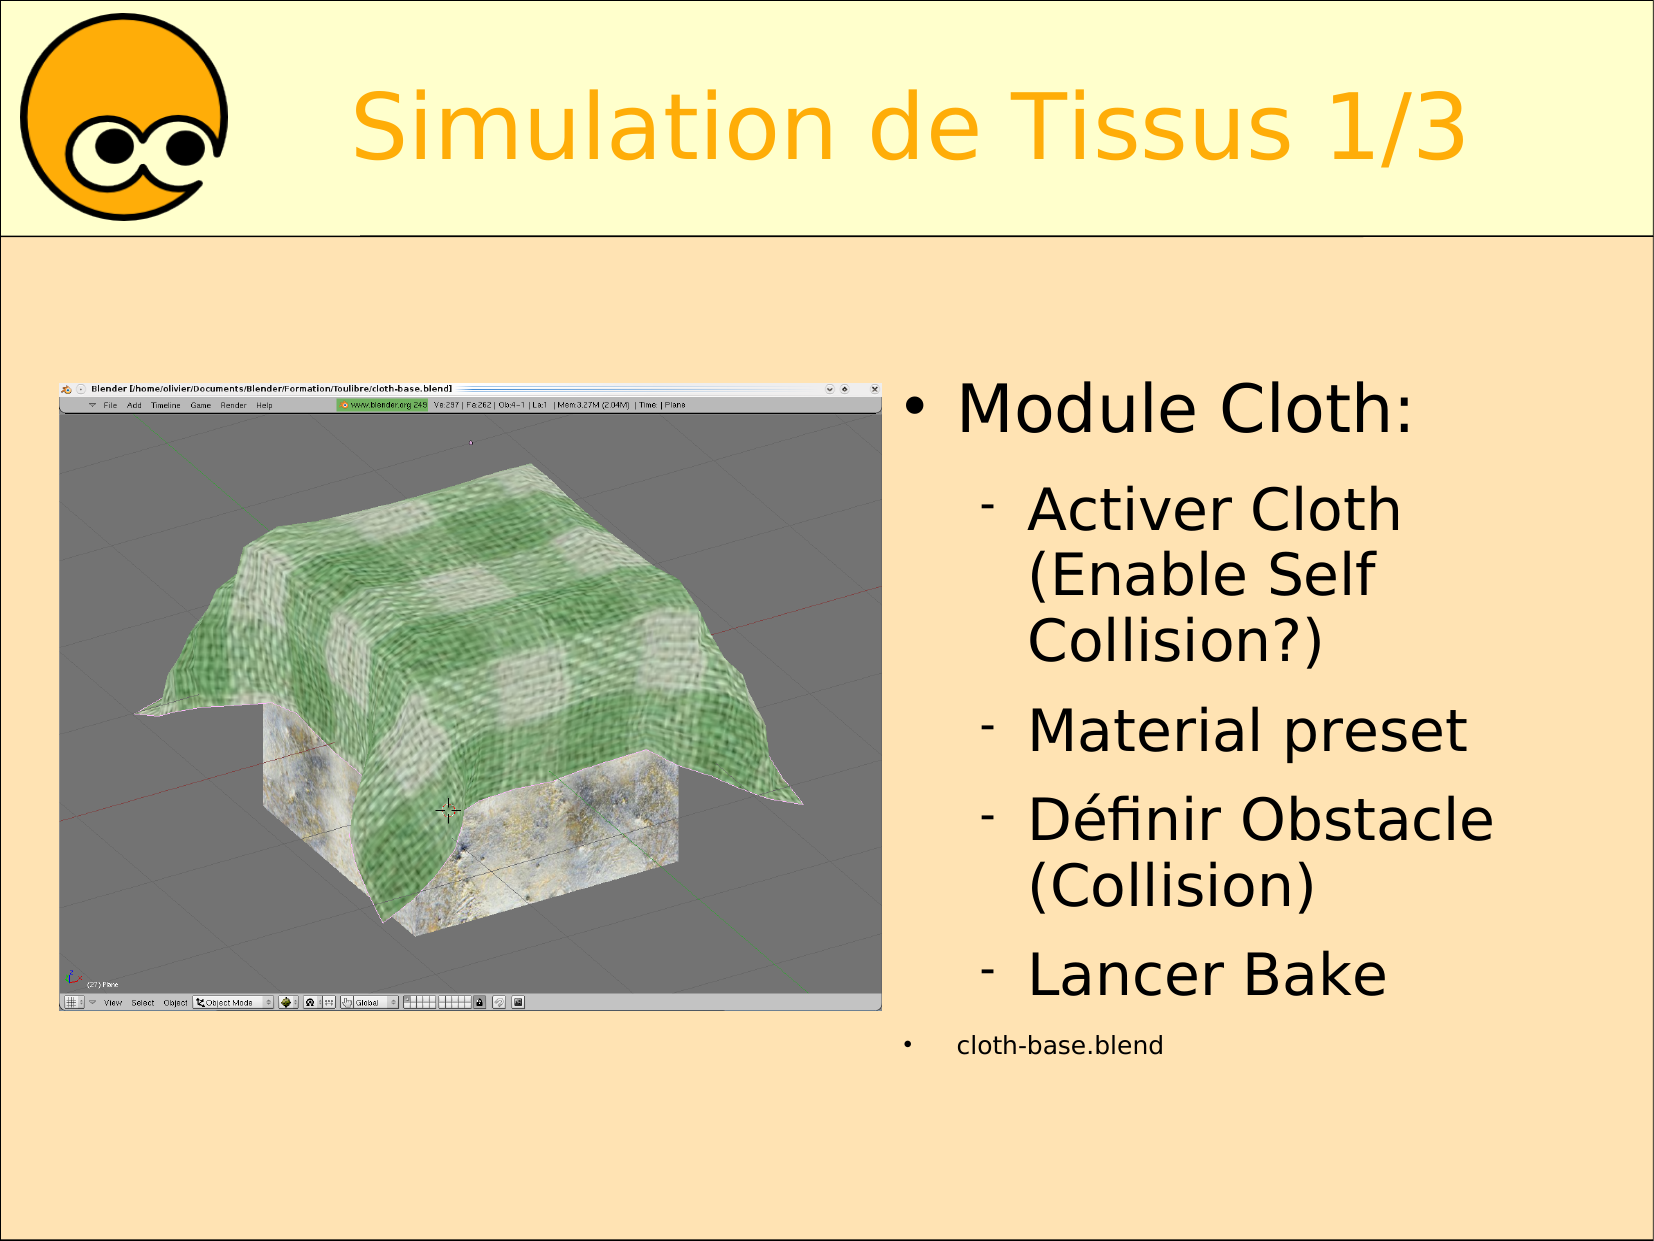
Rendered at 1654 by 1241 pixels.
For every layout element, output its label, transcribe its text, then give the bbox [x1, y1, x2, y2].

title Simulation de Tissus 1/3 [252, 49, 1571, 207]
list Module Cloth: Activer Cloth (Enable Self Collision?) Material preset Définir Obstacle (Collision) Lancer Bake cloth-base.blend [885, 372, 1625, 1063]
picture [20, 13, 228, 221]
picture [59, 383, 882, 1011]
